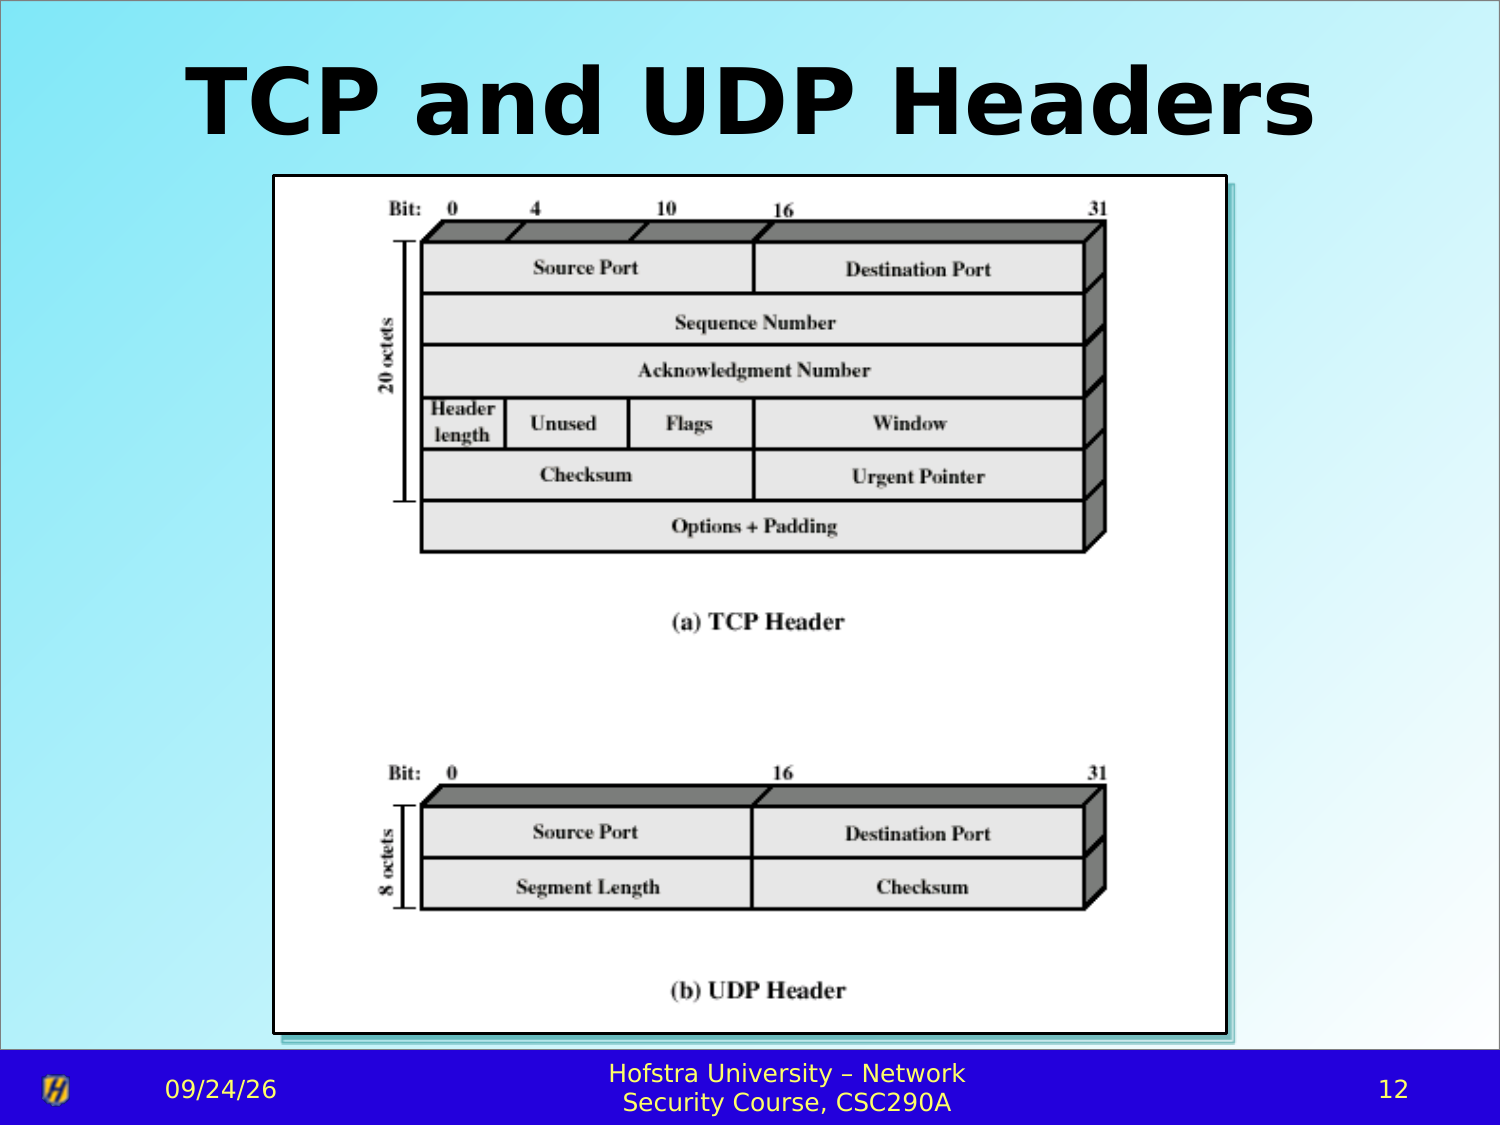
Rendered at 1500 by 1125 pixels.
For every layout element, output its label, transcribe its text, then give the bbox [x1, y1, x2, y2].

picture [274, 176, 1225, 1033]
title TCP and UDP Headers [112, 38, 1391, 164]
picture [37, 1072, 76, 1110]
